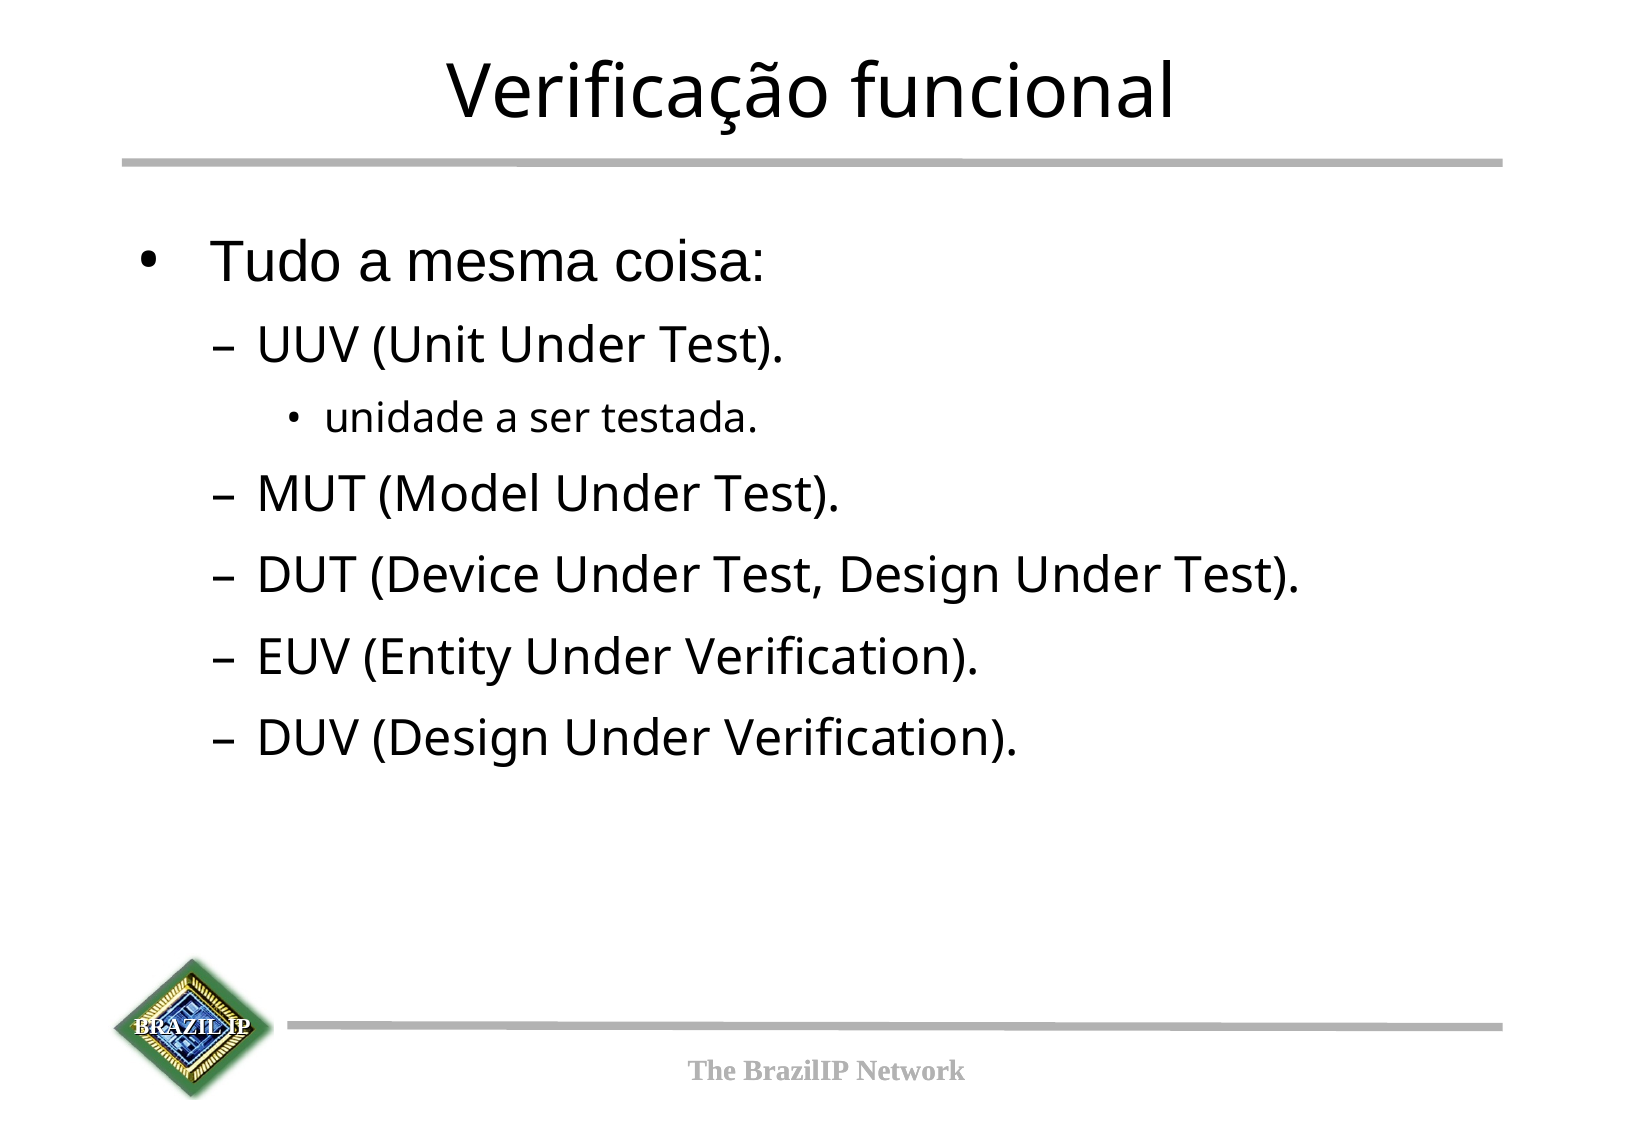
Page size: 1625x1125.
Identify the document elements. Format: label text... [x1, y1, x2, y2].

title Verificação funcional [121, 0, 1502, 191]
picture [108, 953, 274, 1100]
list Tudo a mesma coisa: UUV (Unit Under Test). unidade a ser testada. MUT (Model Under Test). DUT (Device Under Test, Design Under Test). EUV (Entity Under Verification). DUV (Design Under Verification). [121, 212, 1487, 943]
